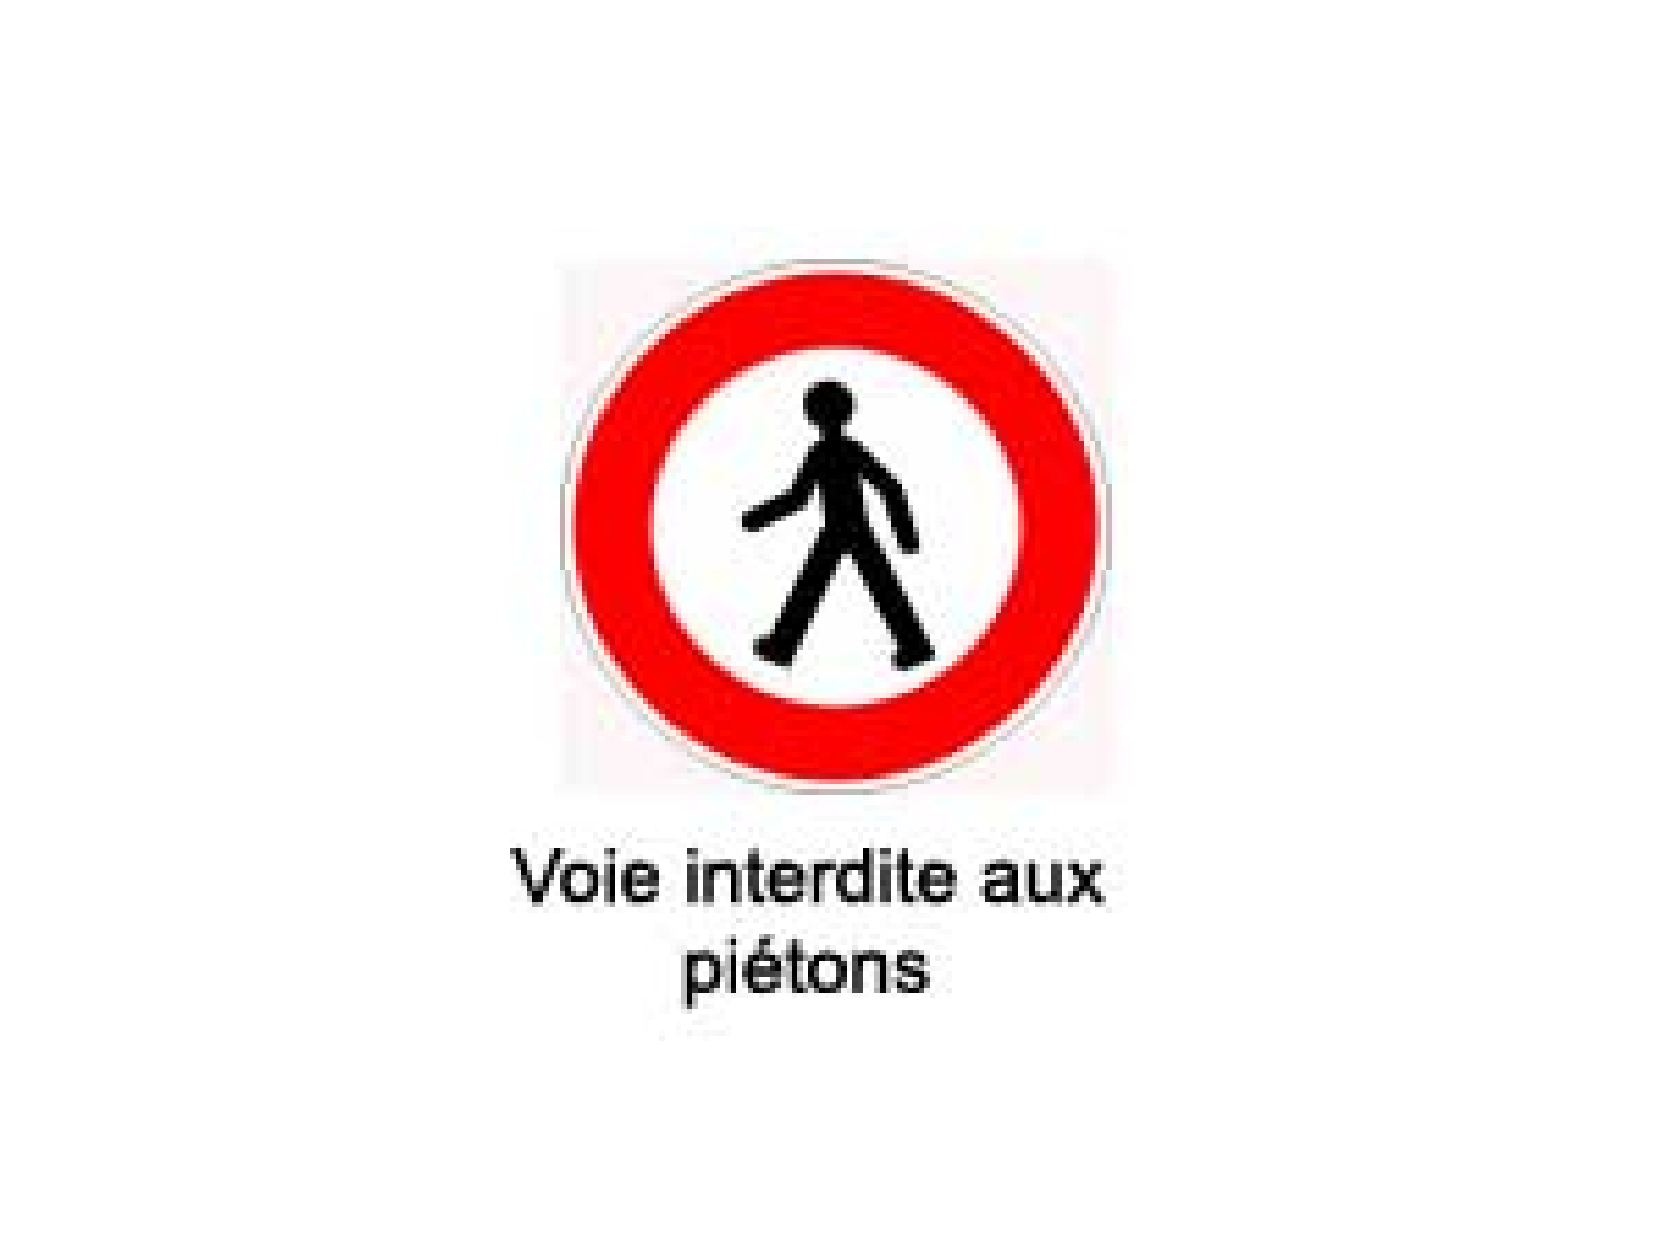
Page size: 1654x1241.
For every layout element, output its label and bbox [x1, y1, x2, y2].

picture [472, 88, 1162, 1063]
